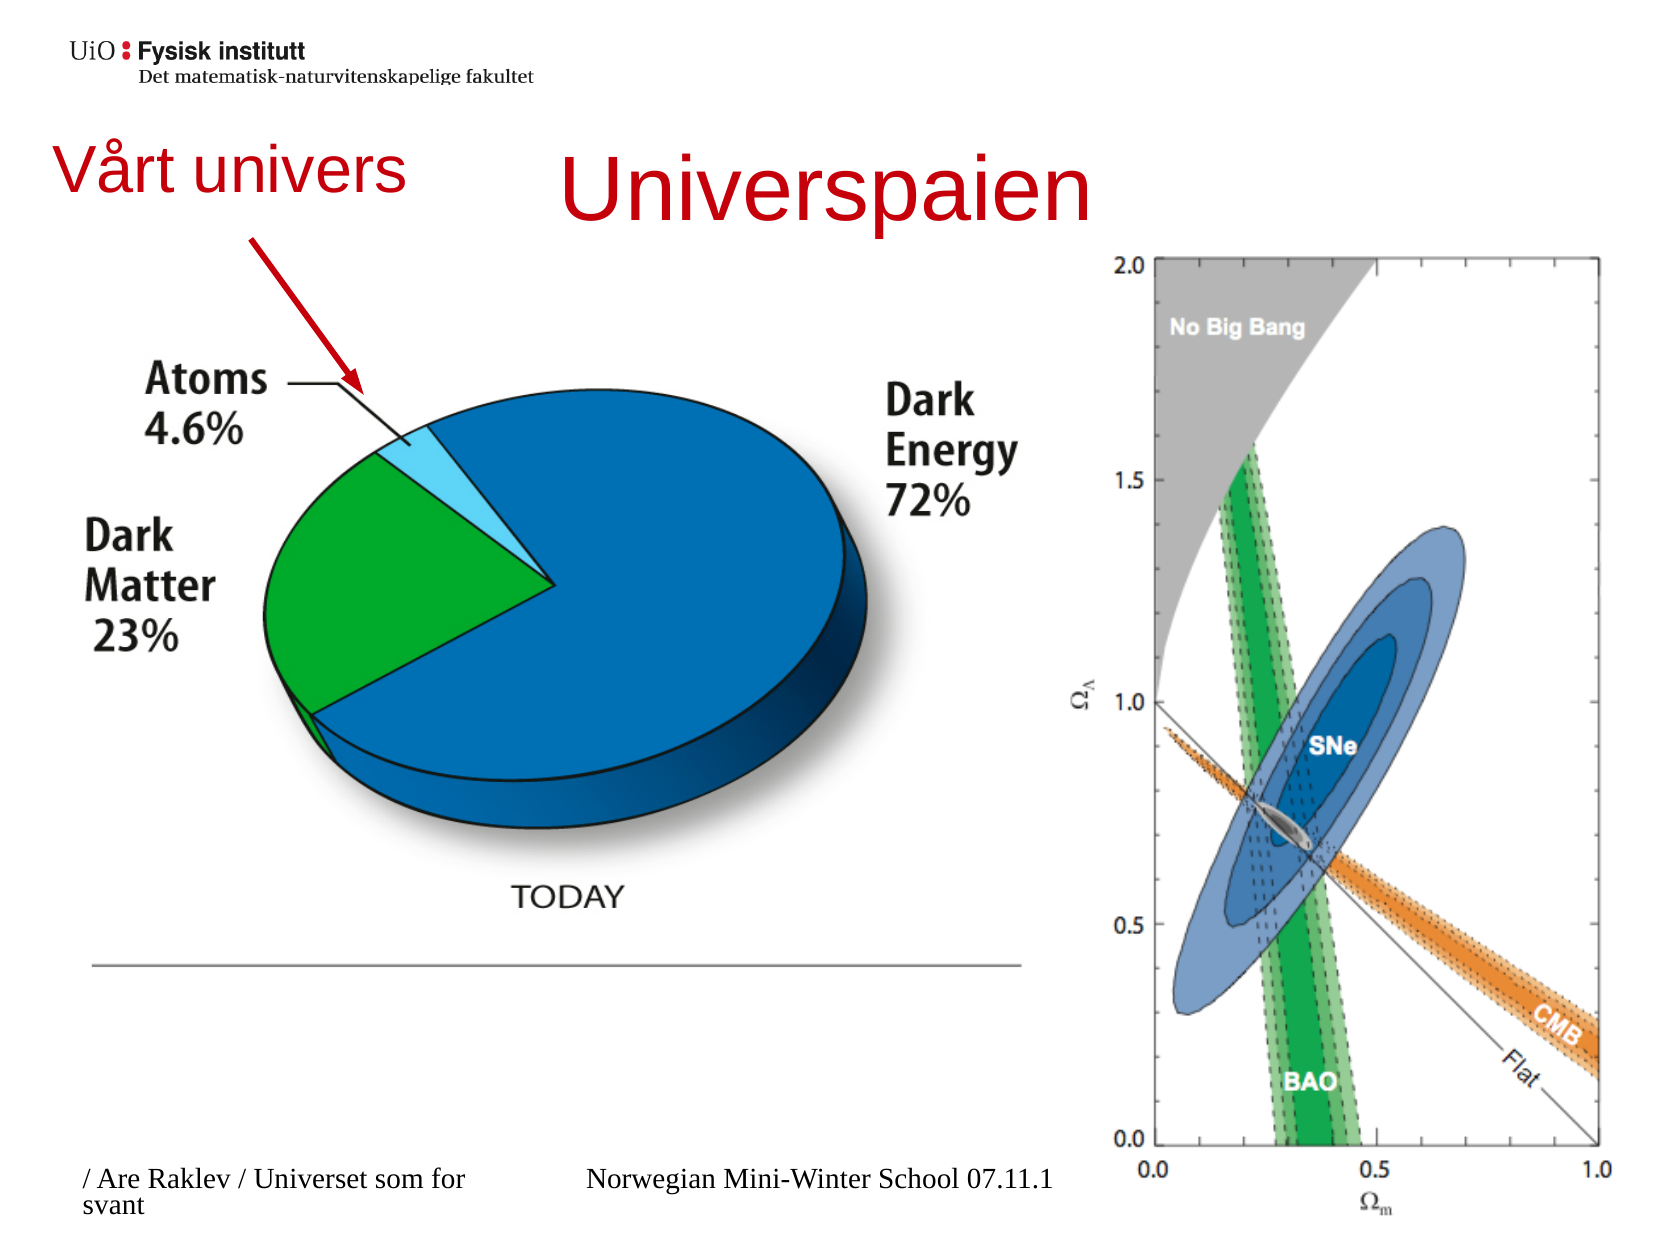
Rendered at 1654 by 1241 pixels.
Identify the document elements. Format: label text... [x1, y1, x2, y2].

title Universpaien [82, 84, 1571, 292]
picture [68, 37, 537, 89]
text_box Vårt univers [37, 124, 451, 214]
picture [0, 238, 1651, 1224]
